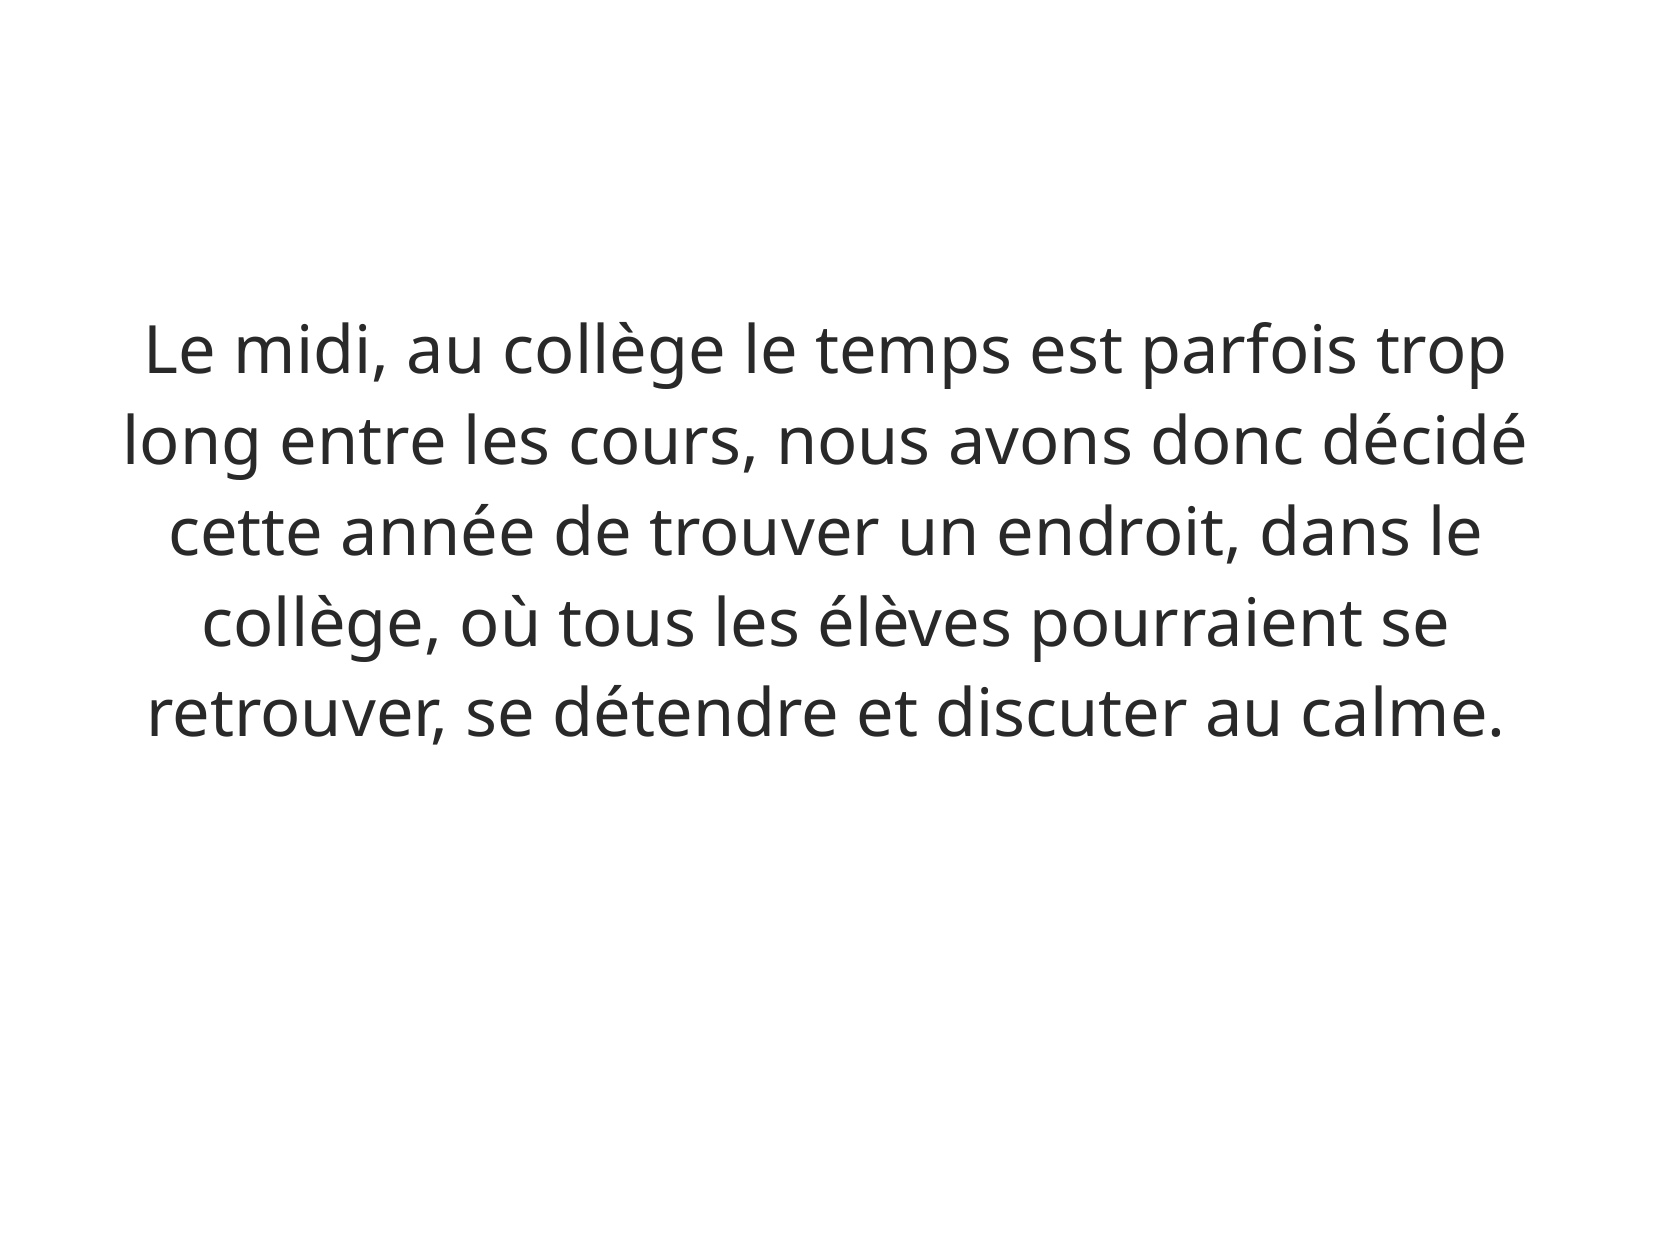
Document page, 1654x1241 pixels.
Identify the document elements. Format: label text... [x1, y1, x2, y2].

subtitle Le midi, au collège le temps est parfois trop long entre les cours, nous avons donc décidé cette année de trouver un endroit, dans le collège, où tous les élèves pourraient se retrouver, se détendre et discuter au calme. [82, 56, 1571, 1002]
